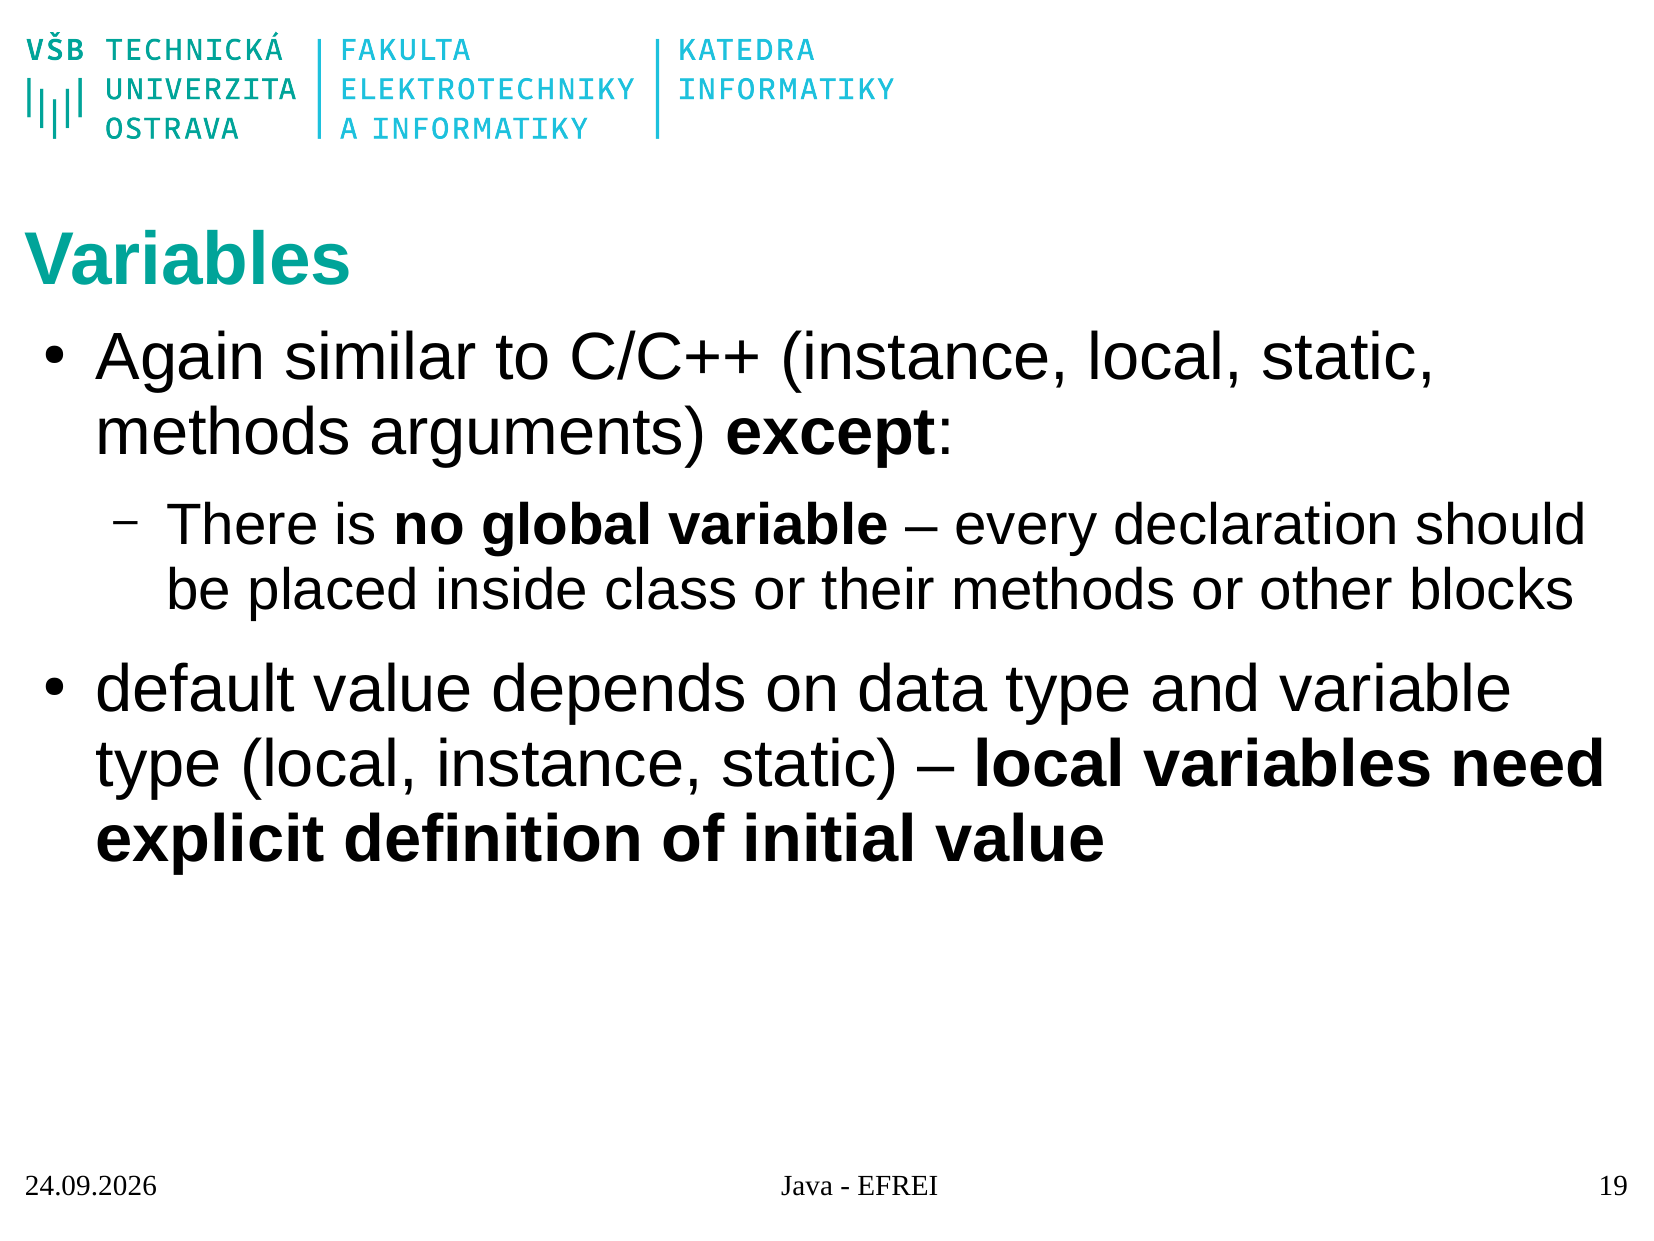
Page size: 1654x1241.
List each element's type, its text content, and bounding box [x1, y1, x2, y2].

list Again similar to C/C++ (instance, local, static, methods arguments) except: There is no global variable – every declaration should be placed inside class or their methods or other blocks default value depends on data type and variable type (local, instance, static) – local variables need explicit definition of initial value [24, 318, 1629, 1146]
picture [26, 31, 894, 139]
title Variables [24, 169, 1629, 300]
